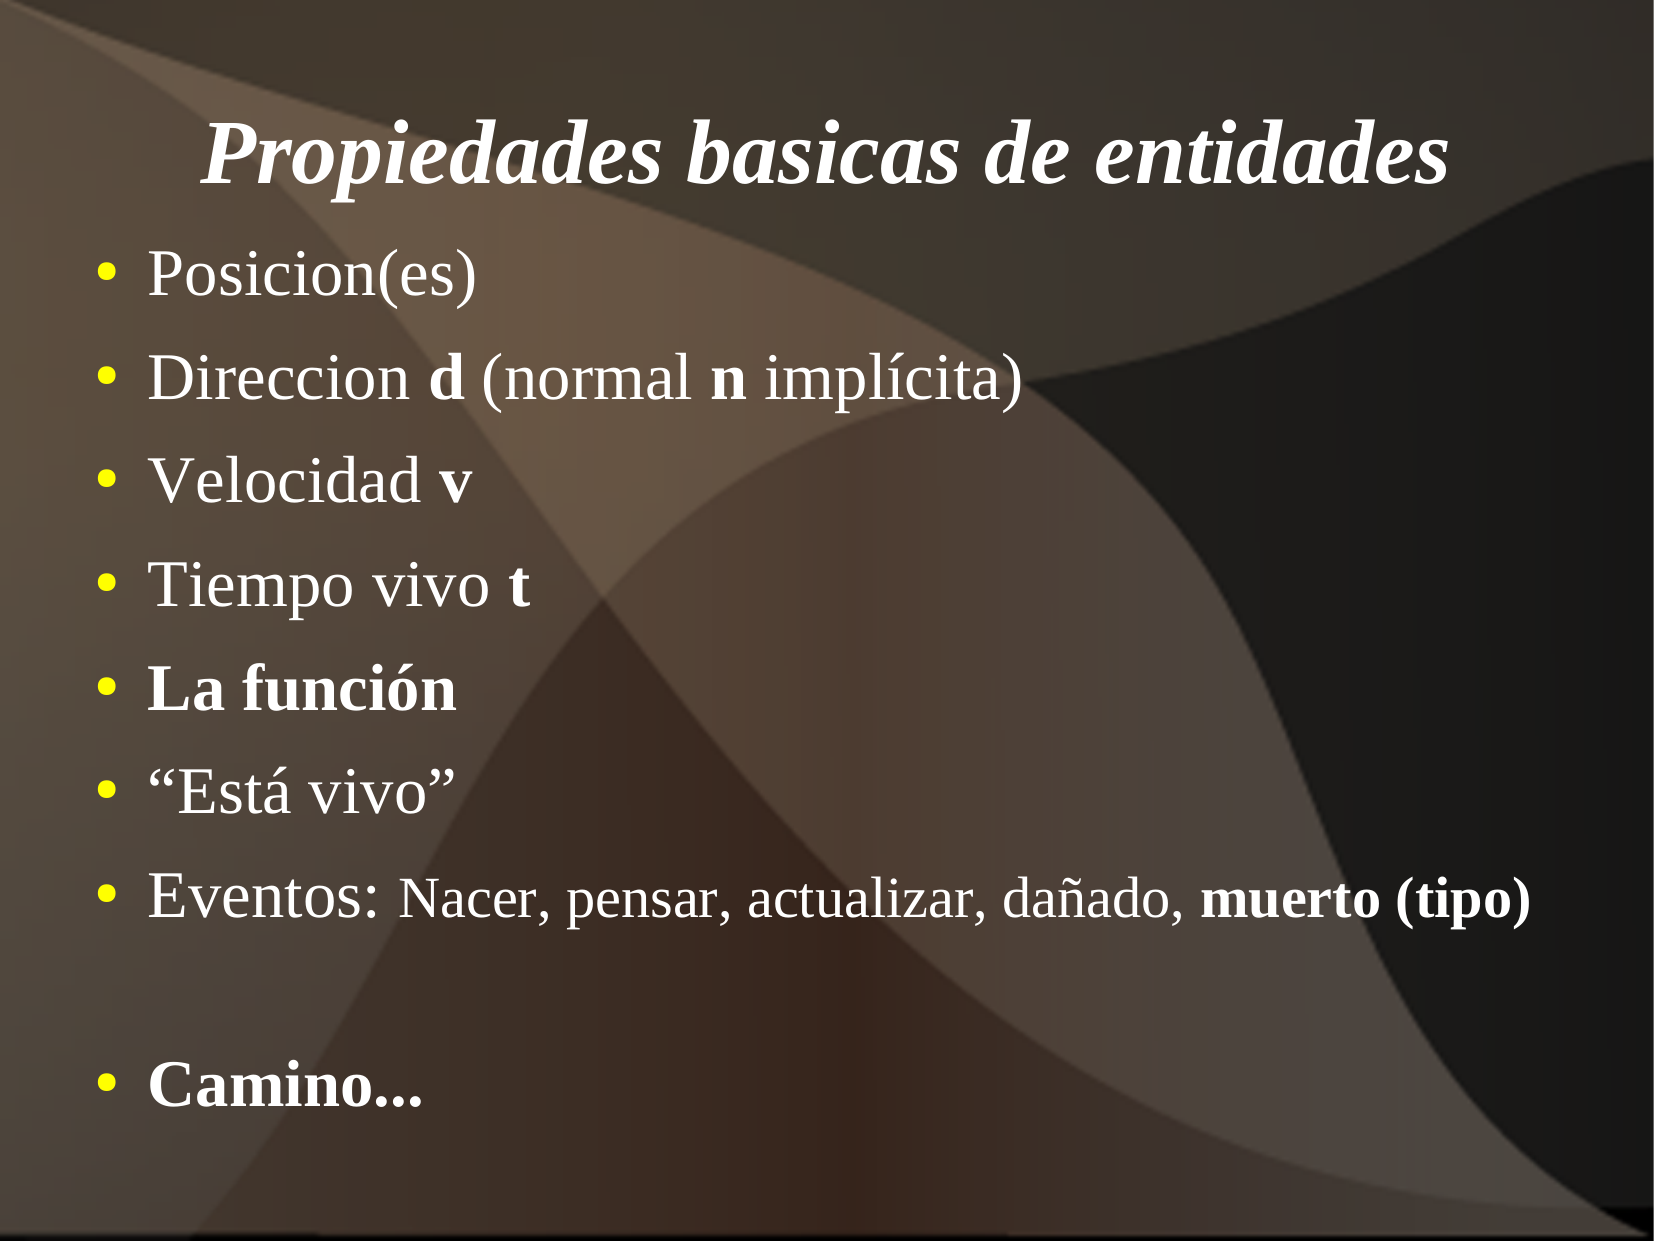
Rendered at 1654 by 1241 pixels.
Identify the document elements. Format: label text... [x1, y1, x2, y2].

title Propiedades basicas de entidades [82, 49, 1571, 257]
picture [0, 0, 1654, 1241]
list Posicion(es) Direccion d (normal n implícita) Velocidad v Tiempo vivo t La función “Está vivo” Eventos: Nacer, pensar, actualizar, dañado, muerto (tipo) Camino... [76, 236, 1565, 1182]
